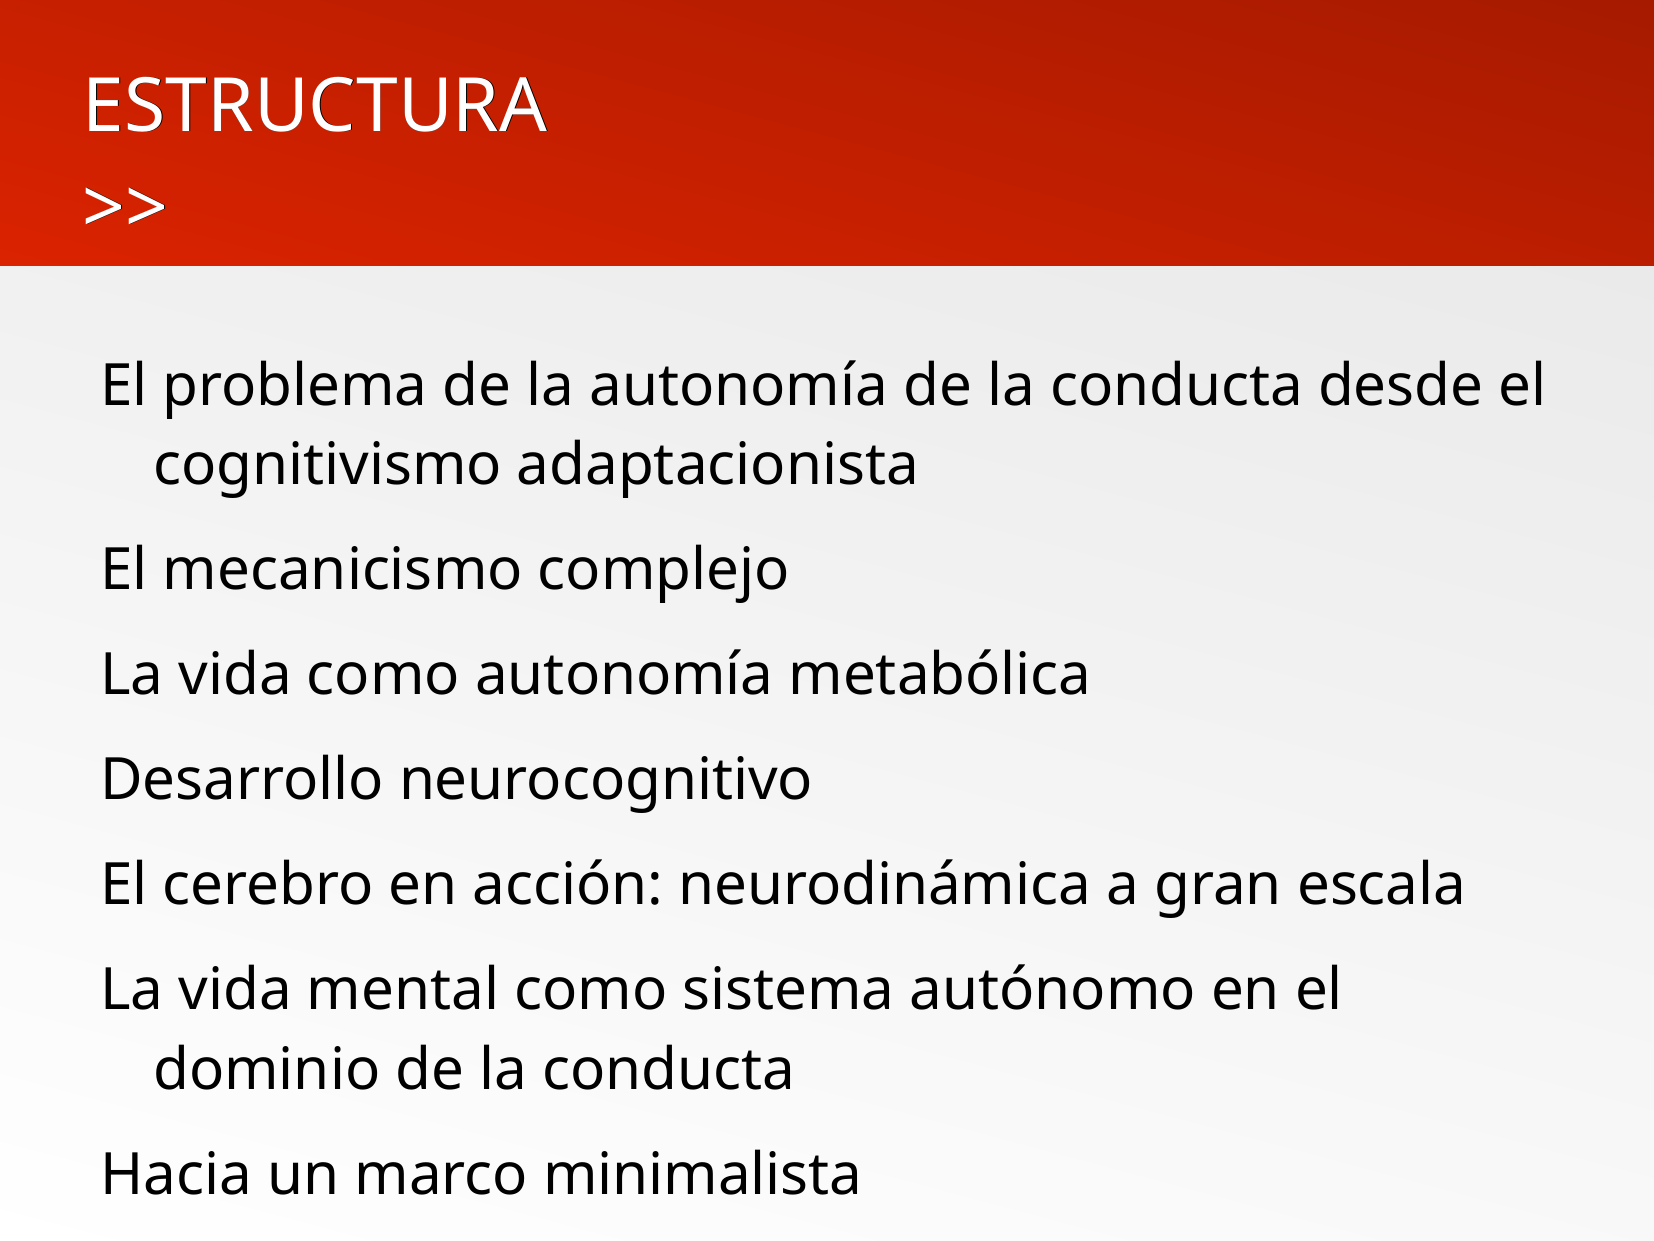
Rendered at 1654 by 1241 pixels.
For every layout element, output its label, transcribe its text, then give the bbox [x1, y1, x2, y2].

text_box [0, 0, 1654, 266]
title ESTRUCTURA >> [82, 49, 1571, 257]
list El problema de la autonomía de la conducta desde el cognitivismo adaptacionista El mecanicismo complejo La vida como autonomía metabólica Desarrollo neurocognitivo El cerebro en acción: neurodinámica a gran escala La vida mental como sistema autónomo en el dominio de la conducta Hacia un marco minimalista [82, 343, 1571, 1162]
